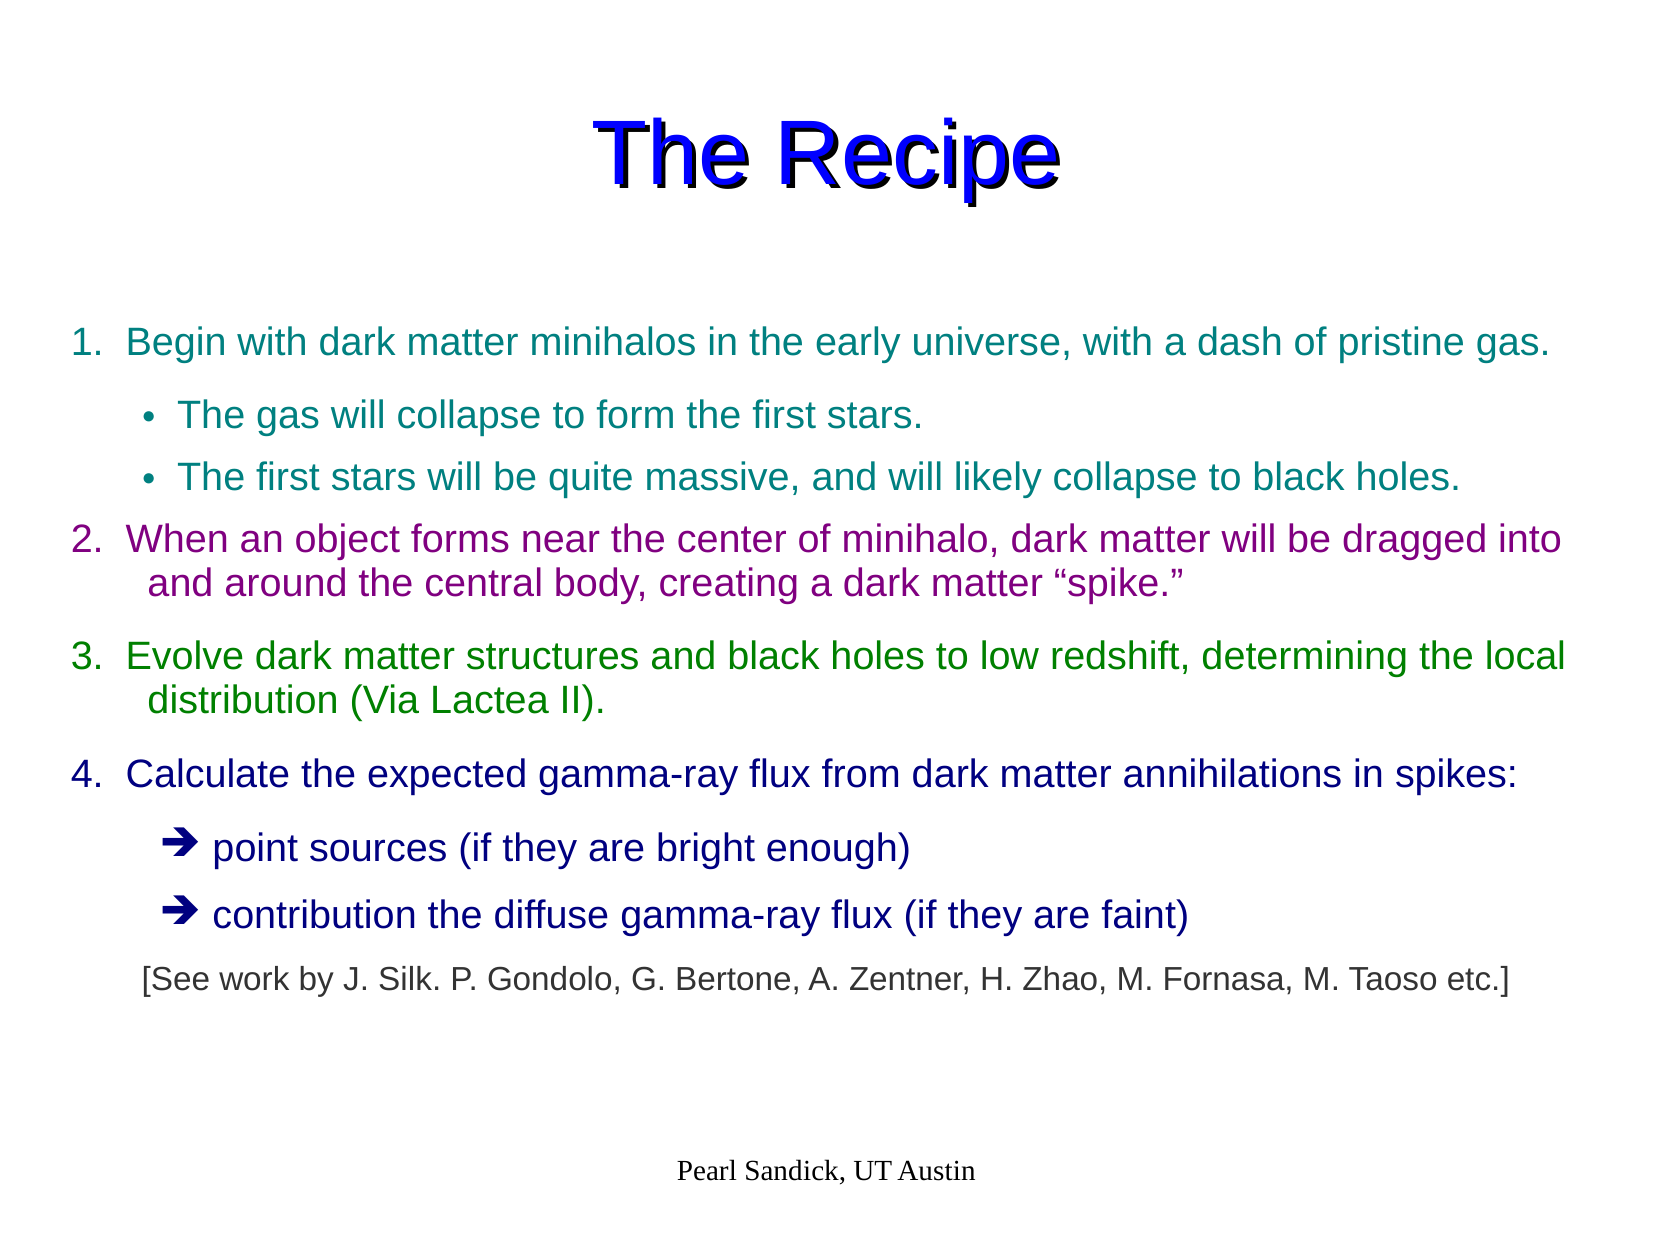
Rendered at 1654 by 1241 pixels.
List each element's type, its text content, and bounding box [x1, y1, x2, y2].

title The Recipe [82, 56, 1571, 250]
list 1. Begin with dark matter minihalos in the early universe, with a dash of pristine gas. The gas will collapse to form the first stars. The first stars will be quite massive, and will likely collapse to black holes. 2. When an object forms near the center of minihalo, dark matter will be dragged into and around the central body, creating a dark matter “spike.” 3. Evolve dark matter structures and black holes to low redshift, determining the local distribution (Via Lactea II). 4. Calculate the expected gamma-ray flux from dark matter annihilations in spikes: point sources (if they are bright enough) contribution the diffuse gamma-ray flux (if they are faint) [See work by J. Silk. P. Gondolo, G. Bertone, A. Zentner, H. Zhao, M. Fornasa, M. Taoso etc.] [70, 319, 1601, 1139]
